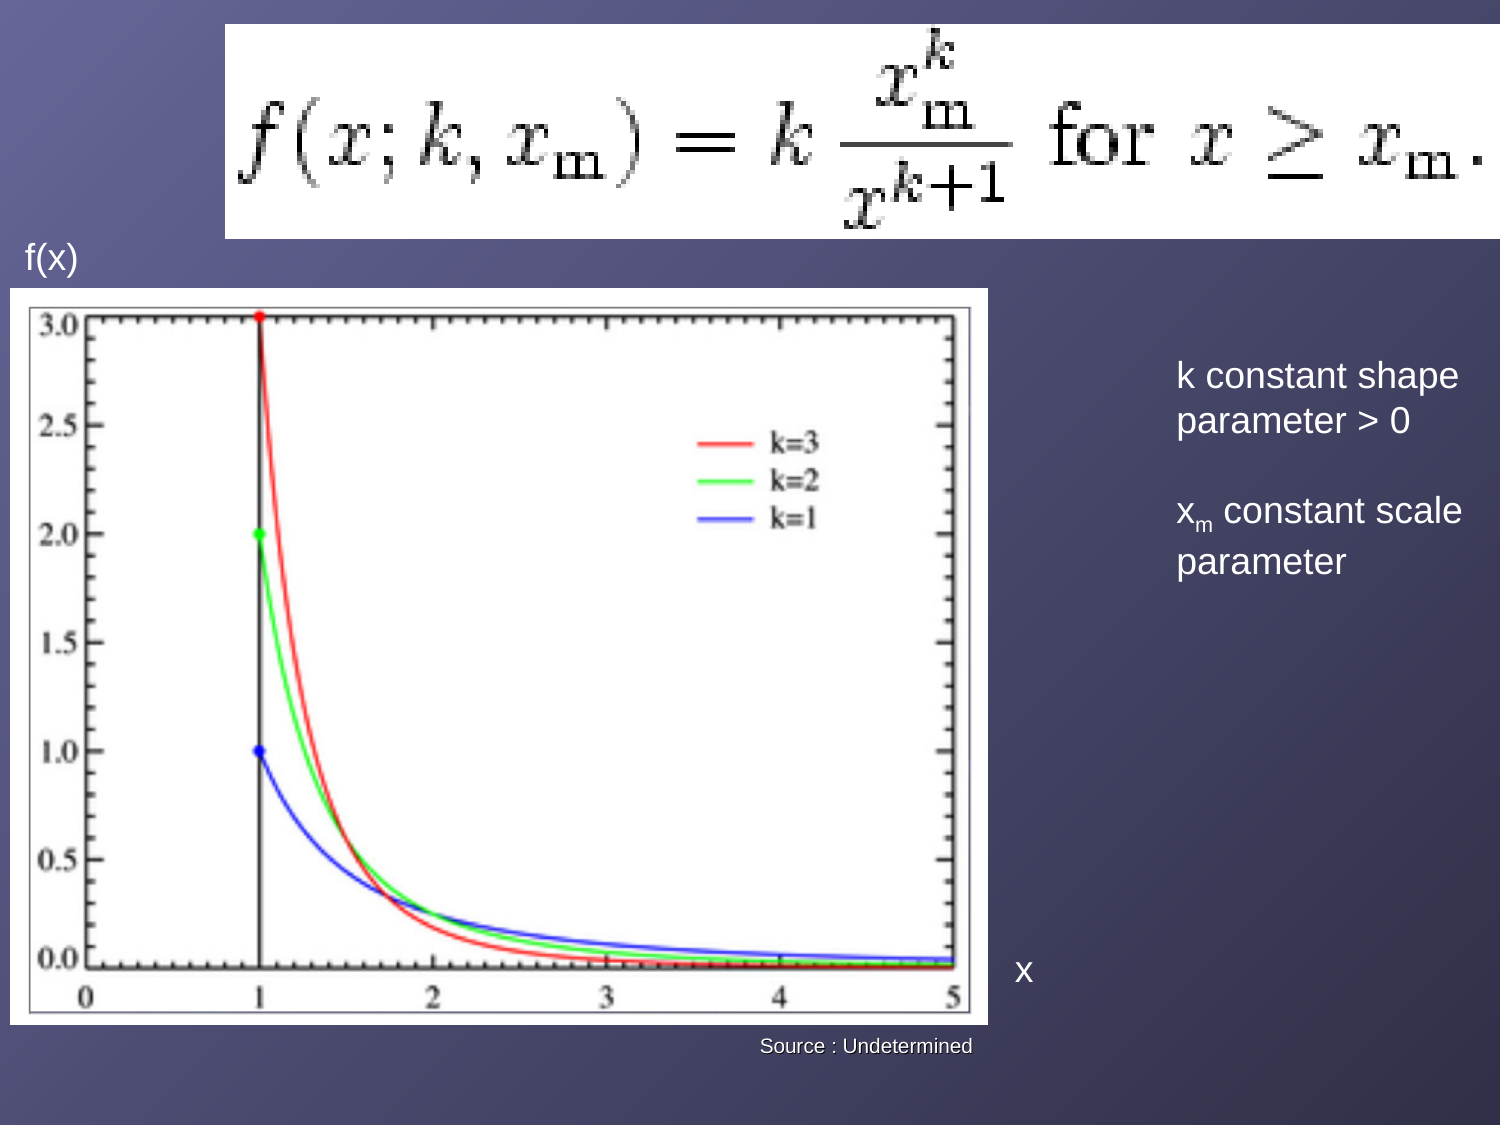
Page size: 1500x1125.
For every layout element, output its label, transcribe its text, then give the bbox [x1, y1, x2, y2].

picture [225, 24, 1500, 240]
picture [10, 288, 988, 1026]
text_box f(x) [10, 224, 94, 286]
text_box Source : Undetermined [237, 1026, 988, 1066]
text_box k constant shape parameter > 0 xm constant scale parameter [1161, 343, 1489, 591]
text_box x [1000, 937, 1049, 998]
